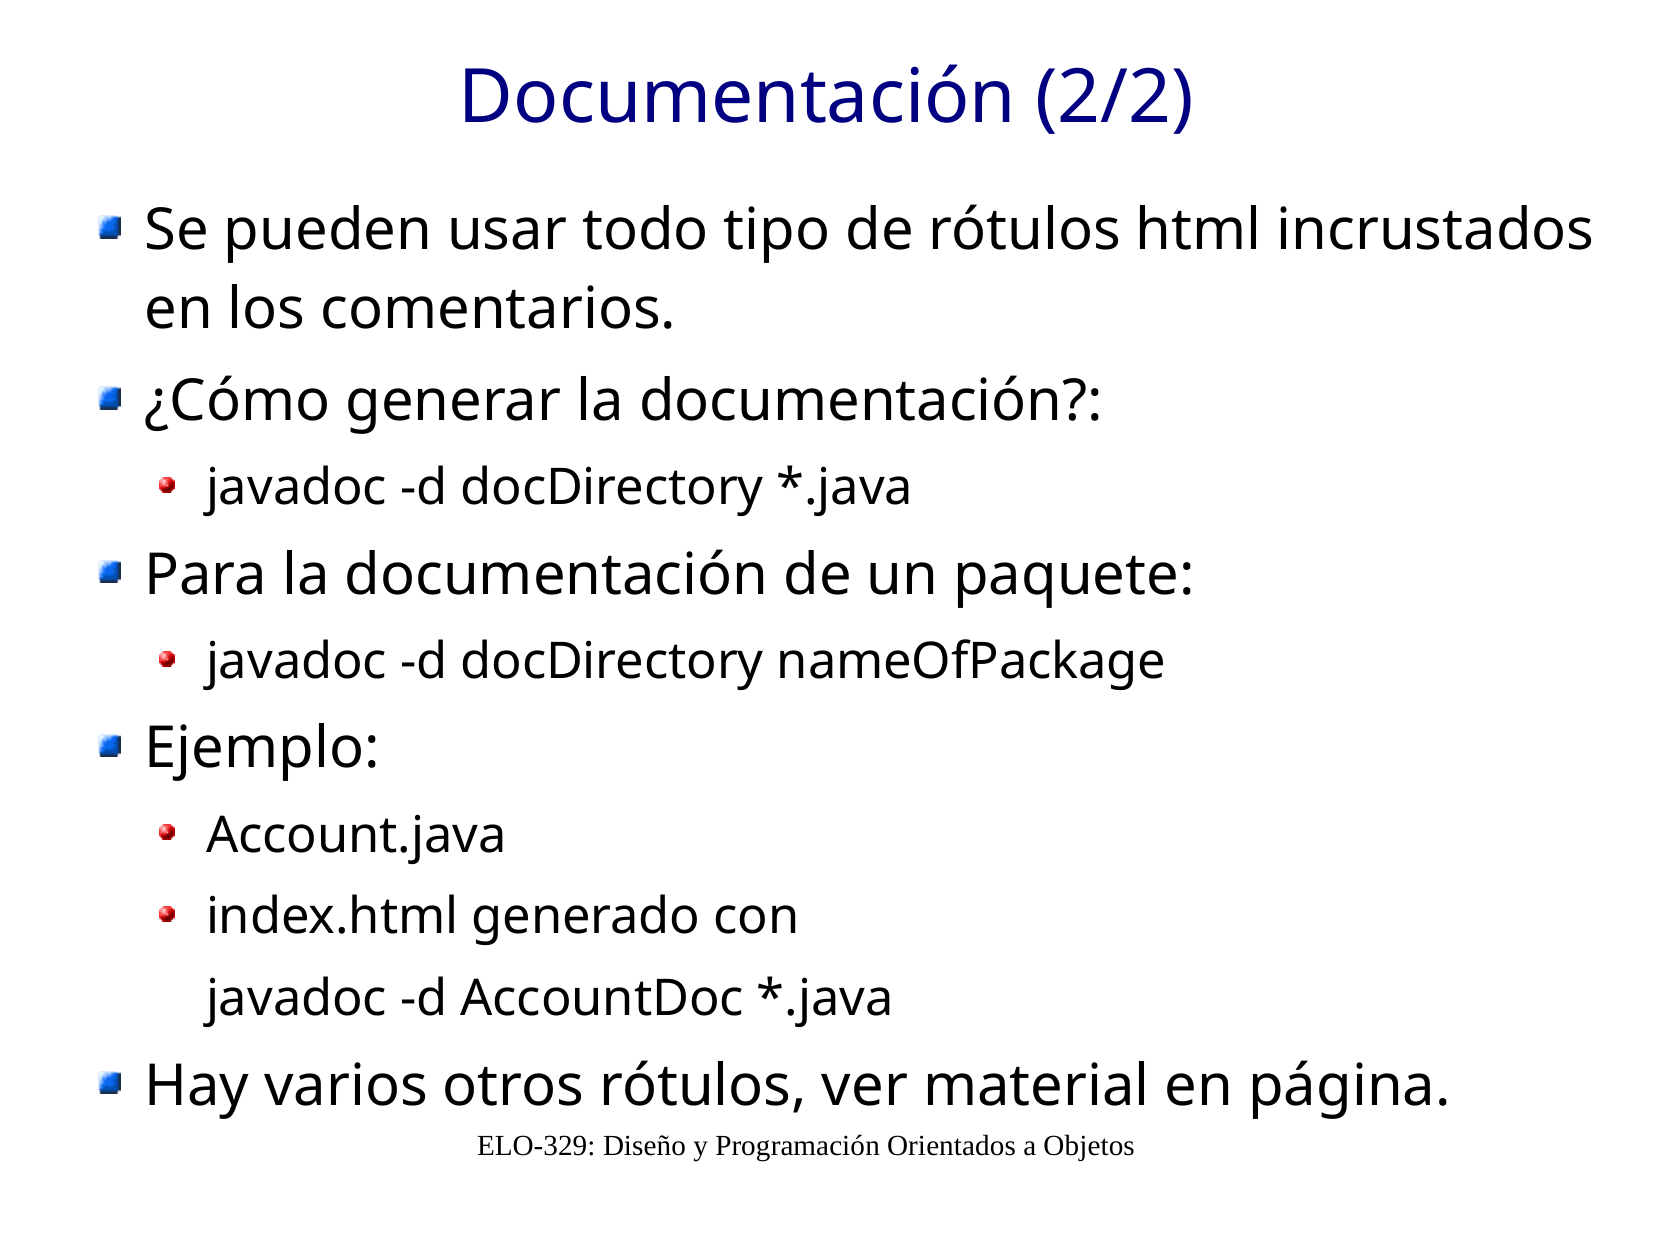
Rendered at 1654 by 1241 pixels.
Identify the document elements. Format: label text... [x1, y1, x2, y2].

title Documentación (2/2) [82, 43, 1571, 145]
list Se pueden usar todo tipo de rótulos html incrustados en los comentarios. ¿Cómo generar la documentación?: javadoc -d docDirectory *.java Para la documentación de un paquete: javadoc -d docDirectory nameOfPackage Ejemplo: Account.java index.html generado con javadoc -d AccountDoc *.java Hay varios otros rótulos, ver material en página. [82, 187, 1613, 1126]
